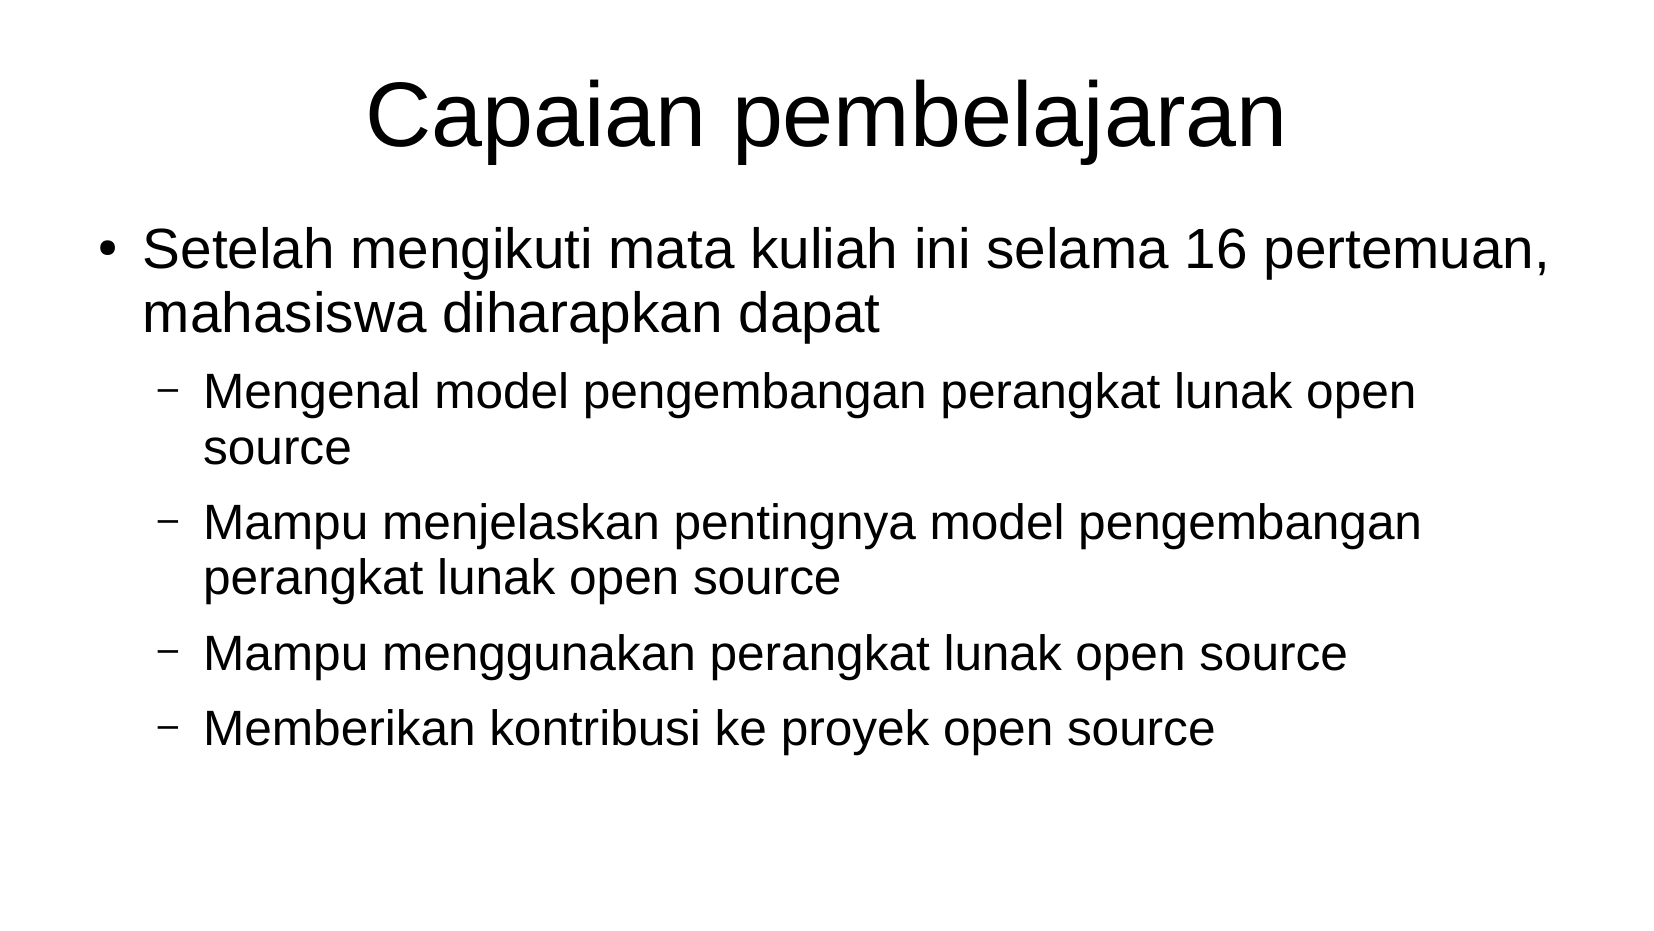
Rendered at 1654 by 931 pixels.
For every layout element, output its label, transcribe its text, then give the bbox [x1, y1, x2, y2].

list Setelah mengikuti mata kuliah ini selama 16 pertemuan, mahasiswa diharapkan dapat Mengenal model pengembangan perangkat lunak open source Mampu menjelaskan pentingnya model pengembangan perangkat lunak open source Mampu menggunakan perangkat lunak open source Memberikan kontribusi ke proyek open source [82, 217, 1571, 758]
title Capaian pembelajaran [82, 37, 1571, 193]
